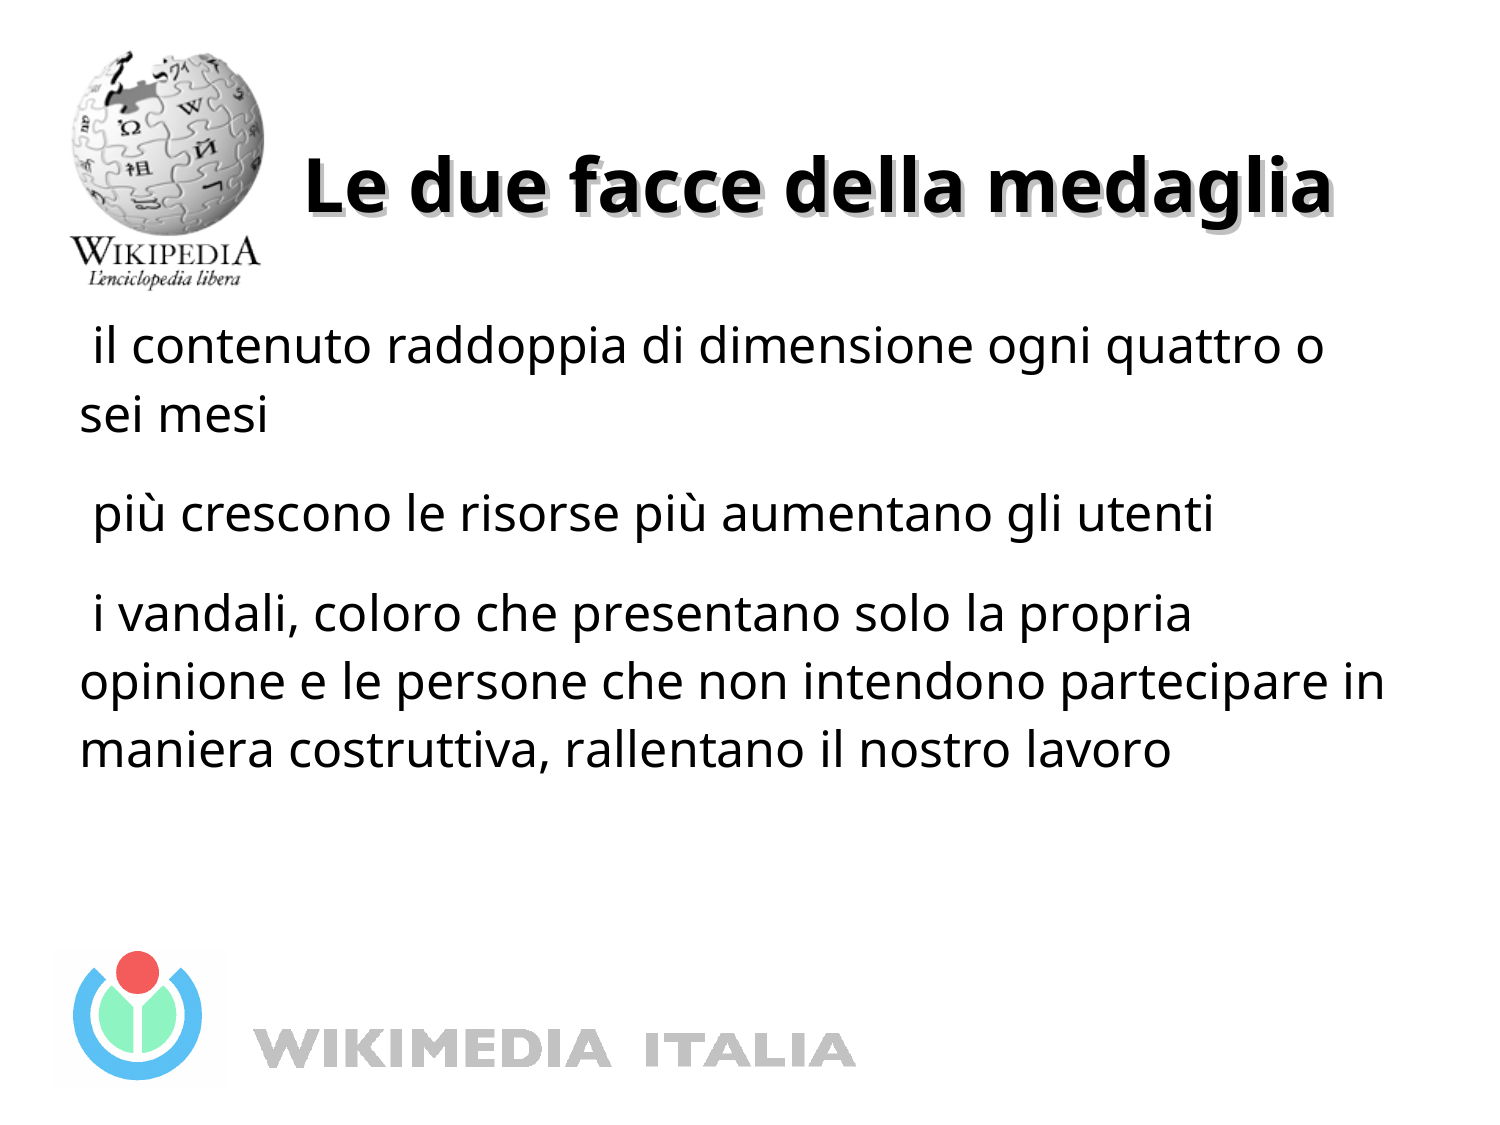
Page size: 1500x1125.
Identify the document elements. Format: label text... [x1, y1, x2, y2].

chart [637, 1025, 863, 1071]
chart [50, 950, 226, 1087]
chart [62, 50, 274, 293]
text_box Le due facce della medaglia [287, 124, 1450, 243]
chart [249, 1025, 618, 1073]
text_box il contenuto raddoppia di dimensione ogni quattro o sei mesi più crescono le risorse più aumentano gli utenti i vandali, coloro che presentano solo la propria opinione e le persone che non intendono partecipare in maniera costruttiva, rallentano il nostro lavoro [64, 302, 1415, 791]
